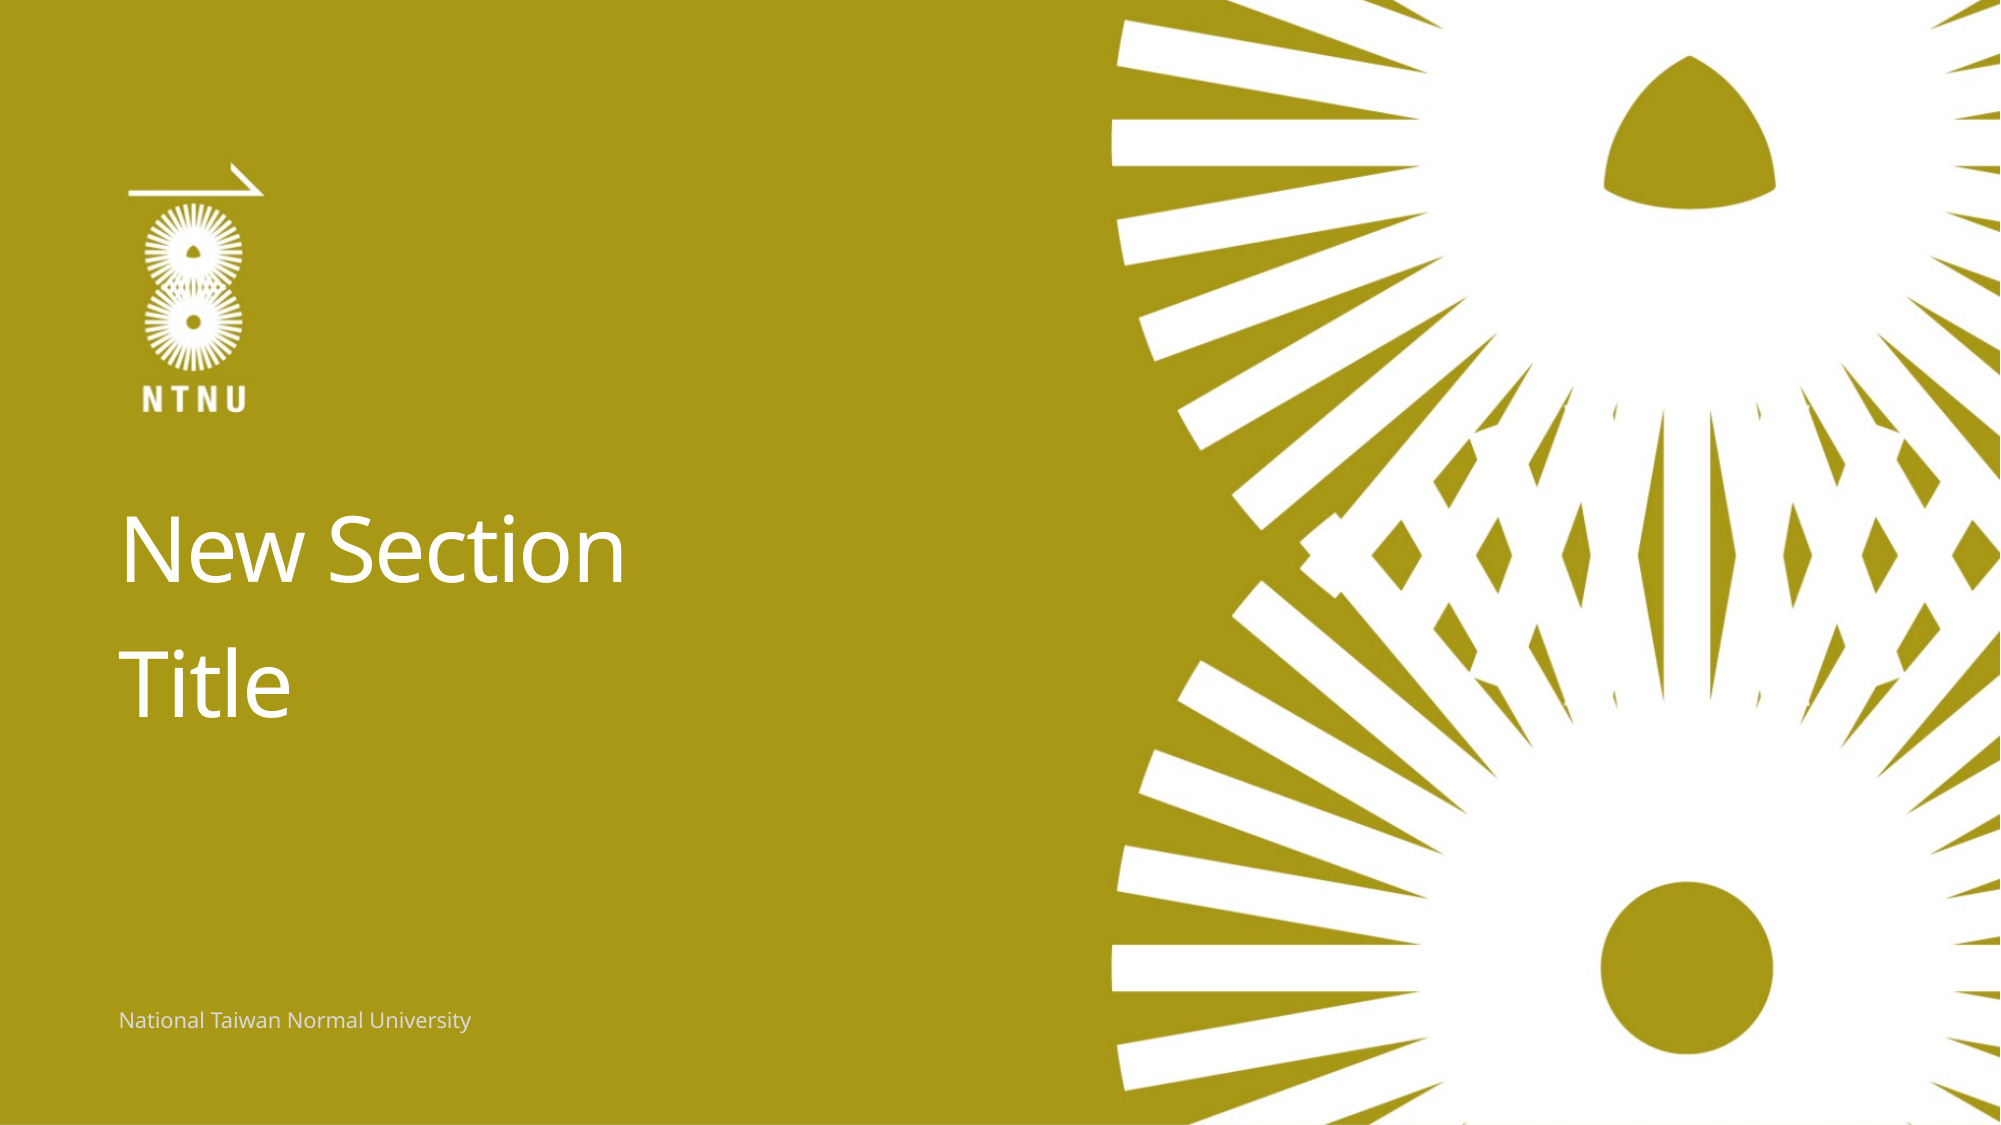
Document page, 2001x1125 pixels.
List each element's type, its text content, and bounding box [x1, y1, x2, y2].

picture [0, 0, 2000, 1125]
text_box National Taiwan Normal University [103, 999, 1042, 1041]
text_box New Section Title [103, 478, 1042, 749]
